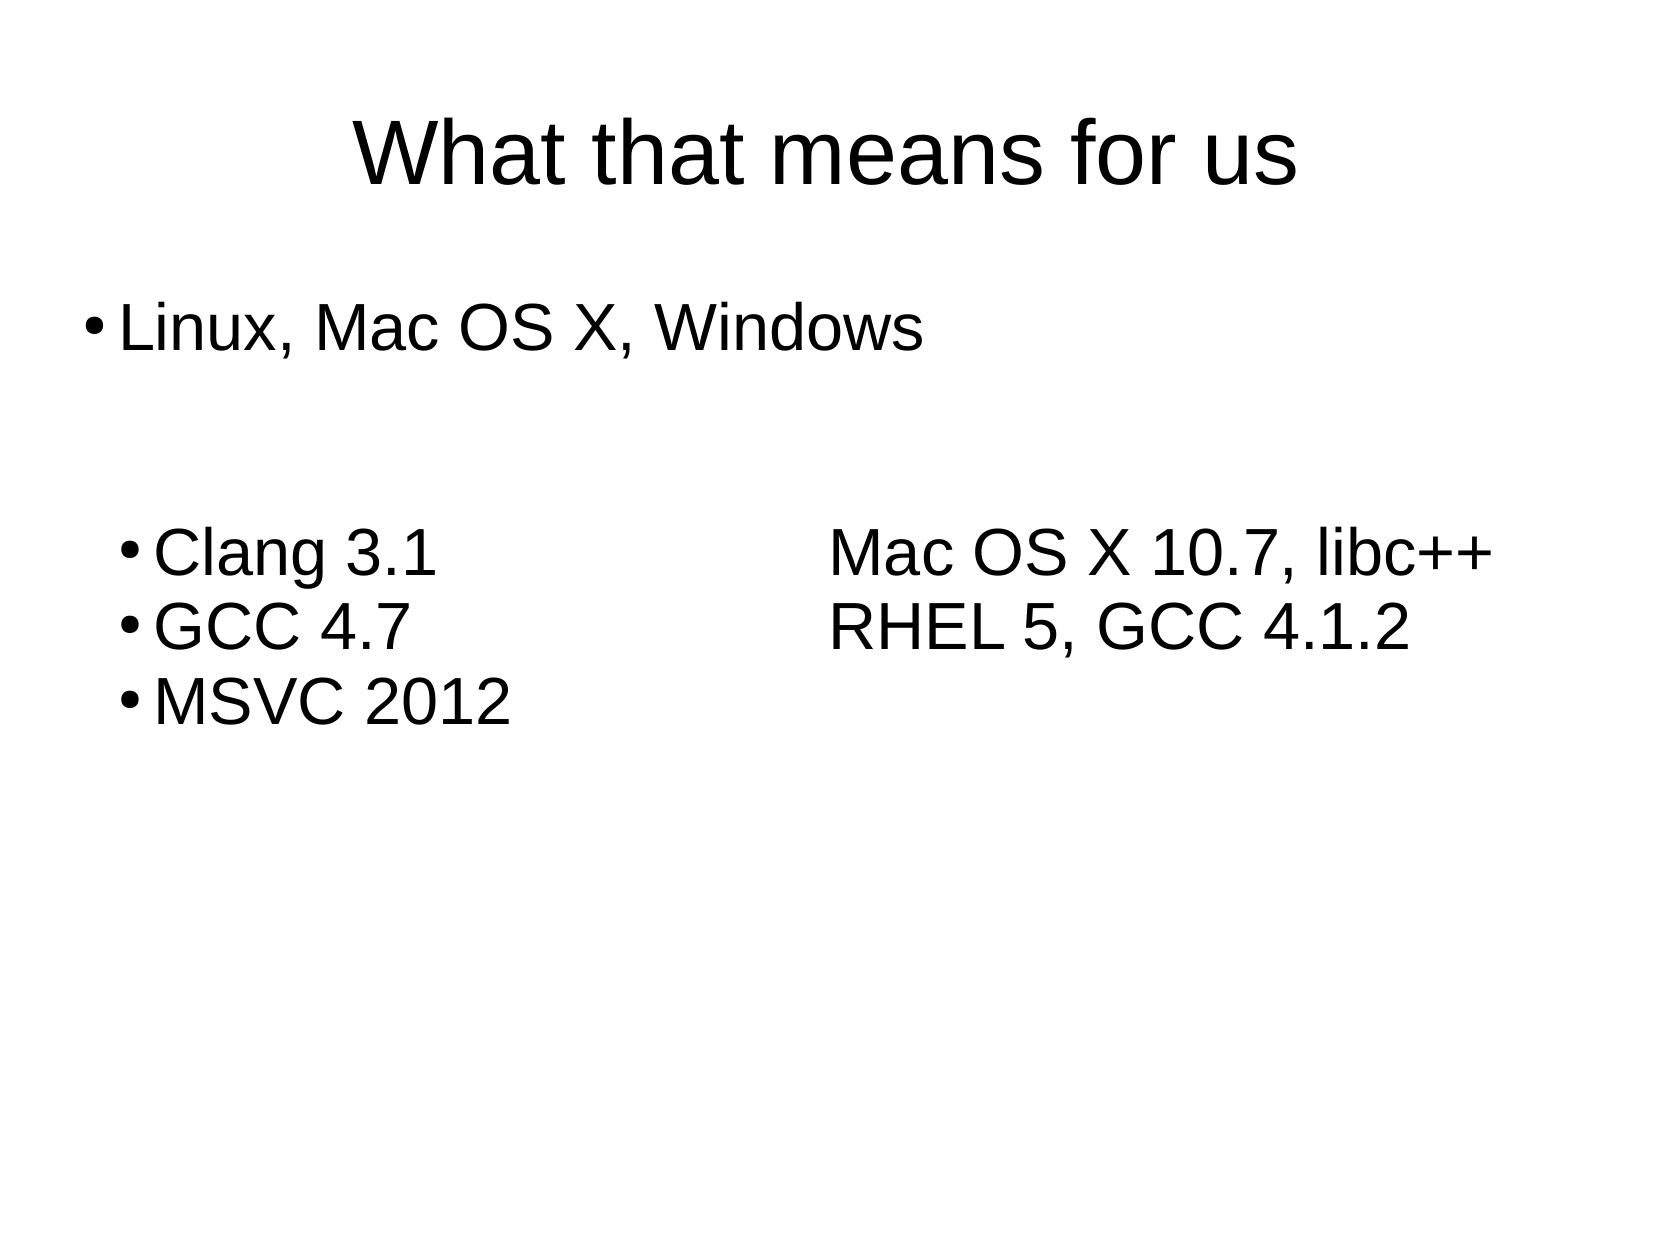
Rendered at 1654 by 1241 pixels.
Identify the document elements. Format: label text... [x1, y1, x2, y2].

subtitle Linux, Mac OS X, Windows Clang 3.1 Mac OS X 10.7, libc++ GCC 4.7 RHEL 5, GCC 4.1.2 MSVC 2012 [82, 290, 1571, 1010]
title What that means for us [82, 49, 1571, 257]
